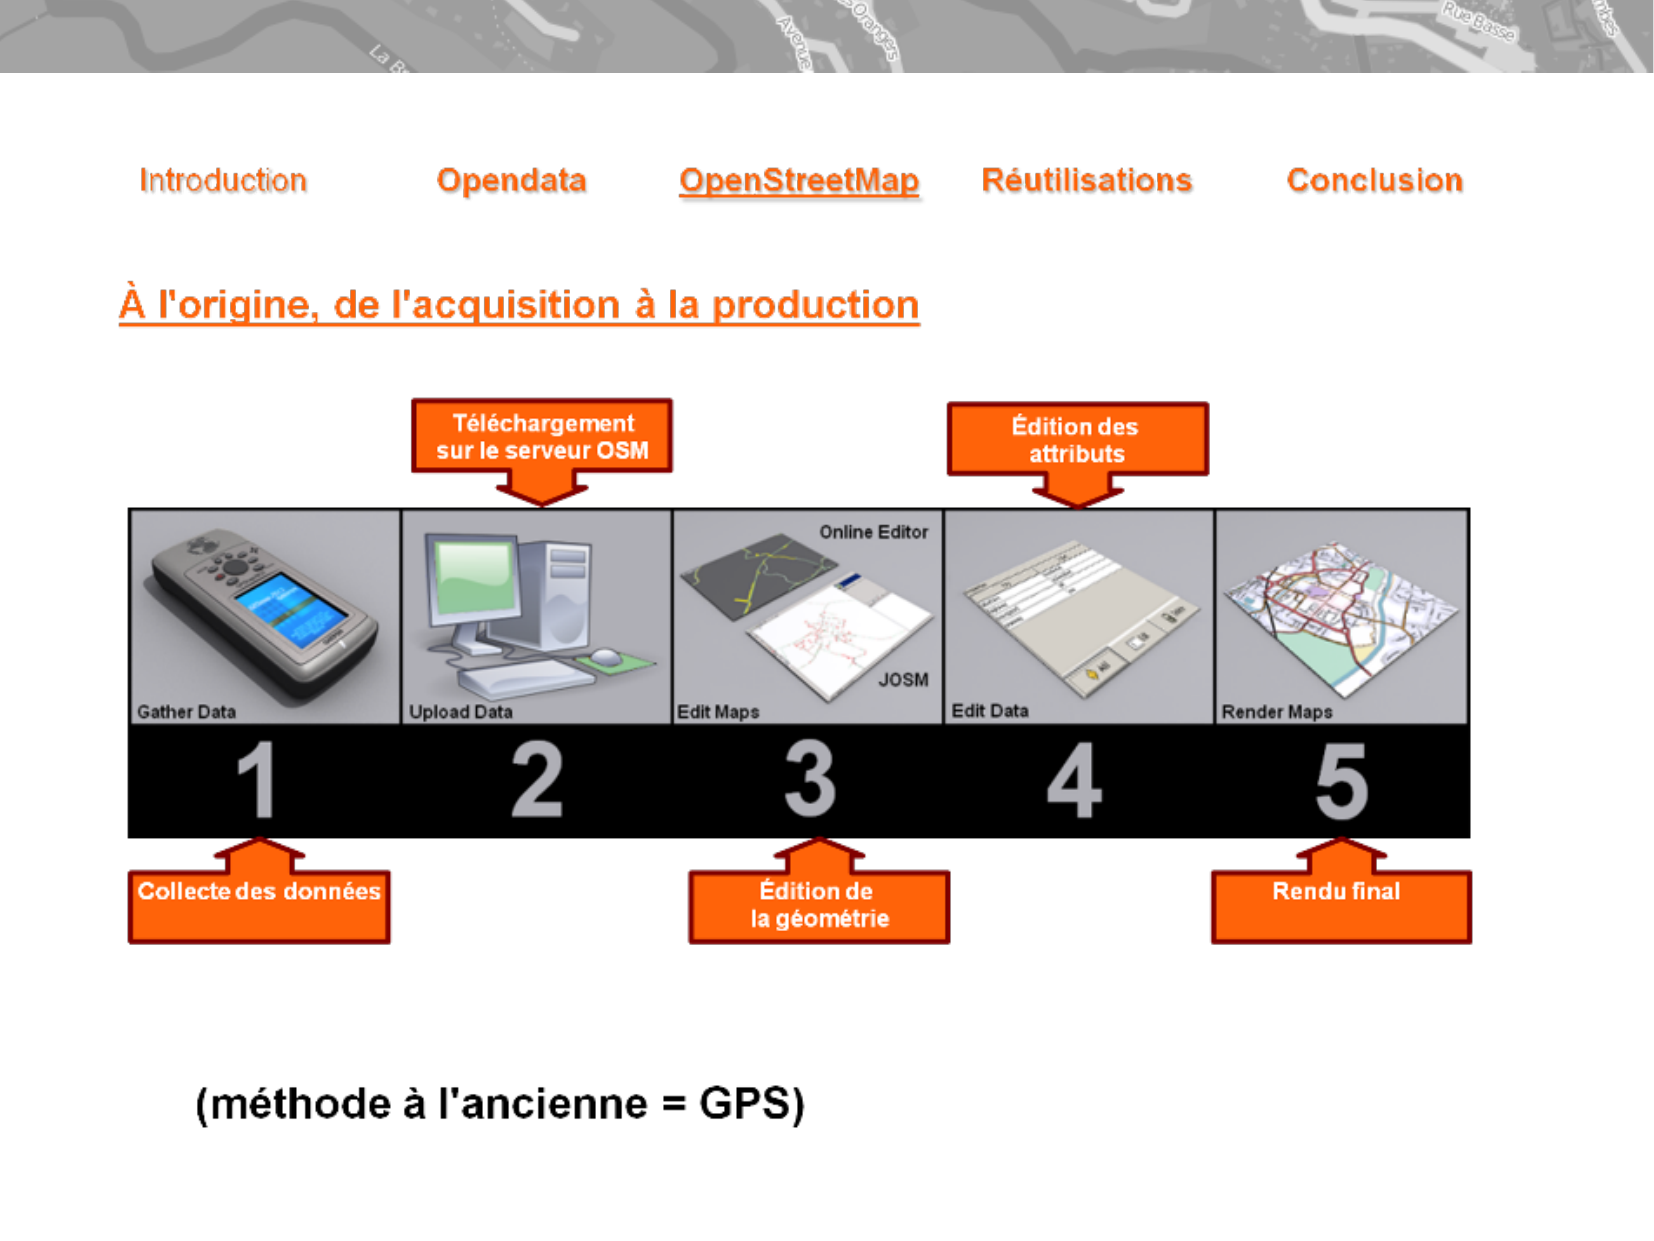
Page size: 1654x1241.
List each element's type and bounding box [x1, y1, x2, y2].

picture [0, 0, 1654, 73]
picture [69, 144, 1530, 1133]
